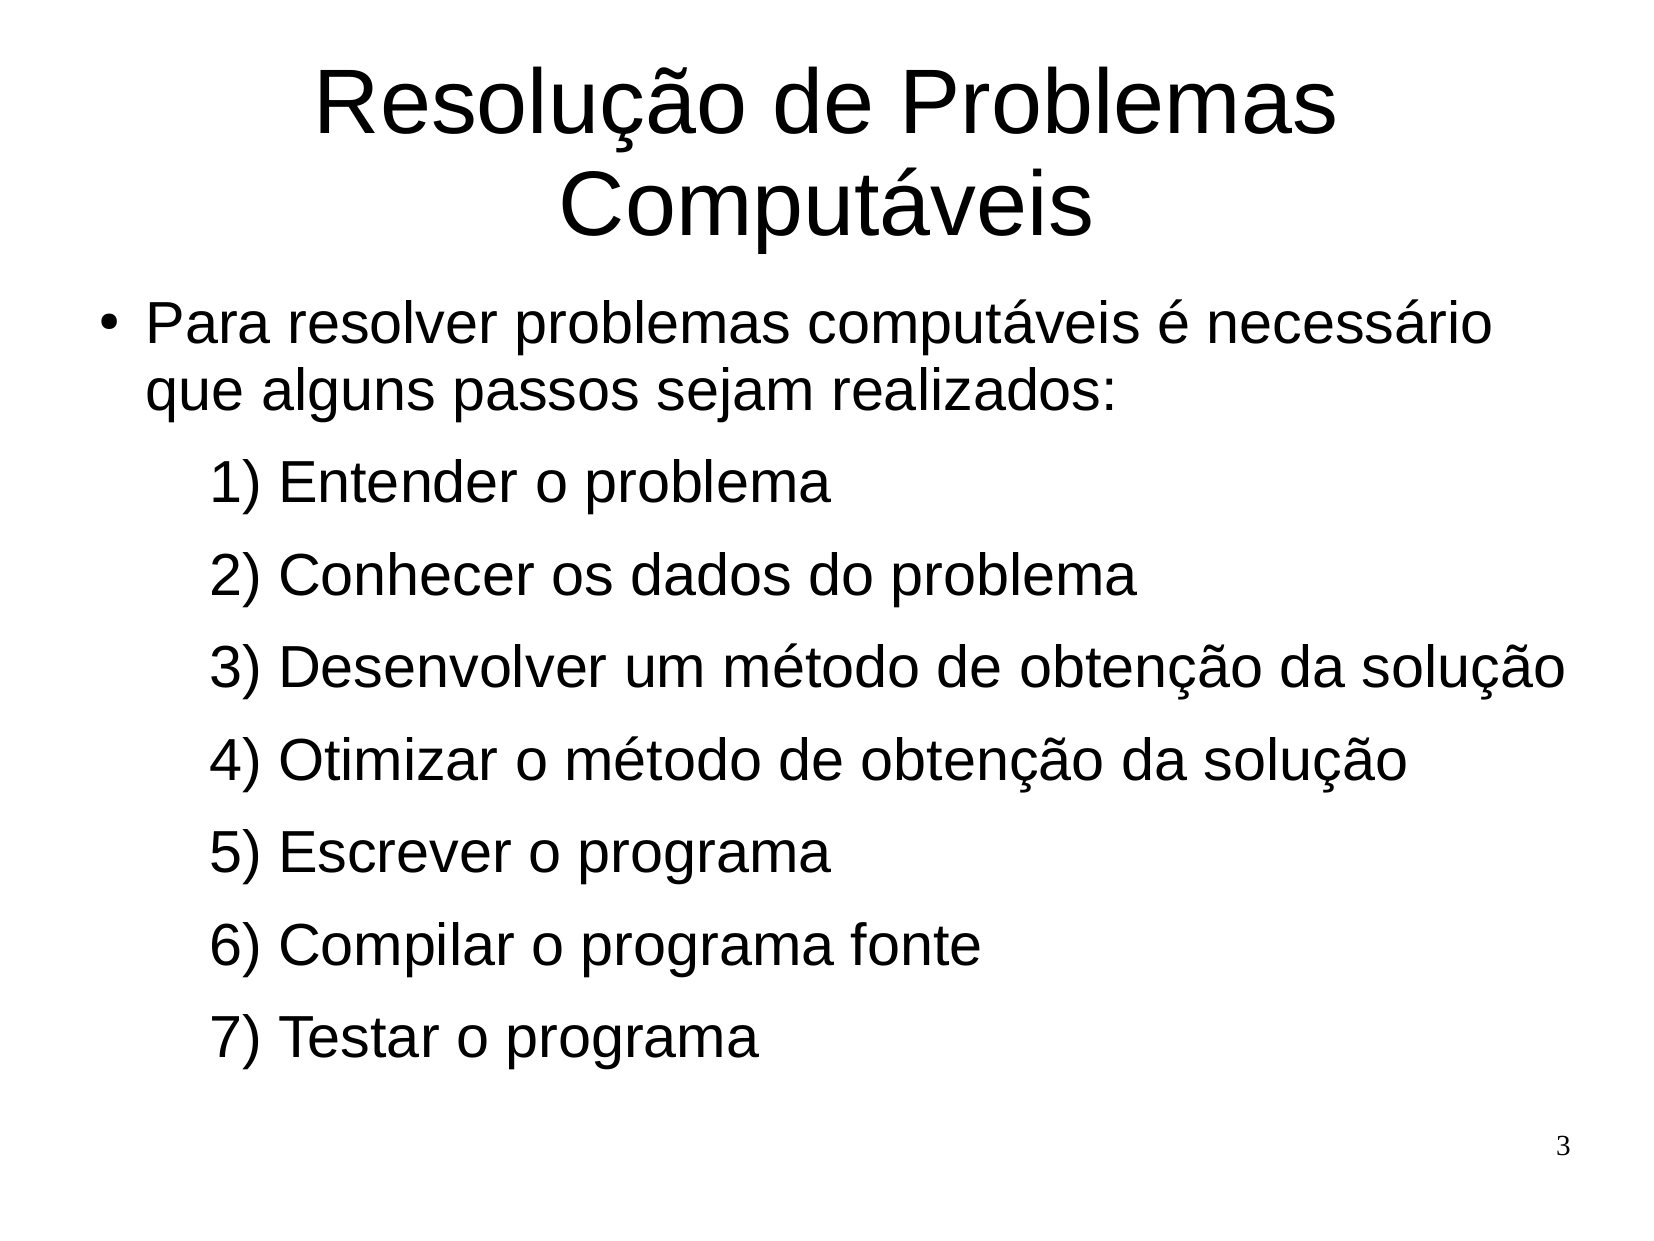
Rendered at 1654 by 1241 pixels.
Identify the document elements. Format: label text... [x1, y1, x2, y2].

title Resolução de Problemas Computáveis [82, 49, 1571, 257]
list Para resolver problemas computáveis é necessário que alguns passos sejam realizados: Entender o problema Conhecer os dados do problema Desenvolver um método de obtenção da solução Otimizar o método de obtenção da solução Escrever o programa Compilar o programa fonte Testar o programa [82, 290, 1571, 1111]
